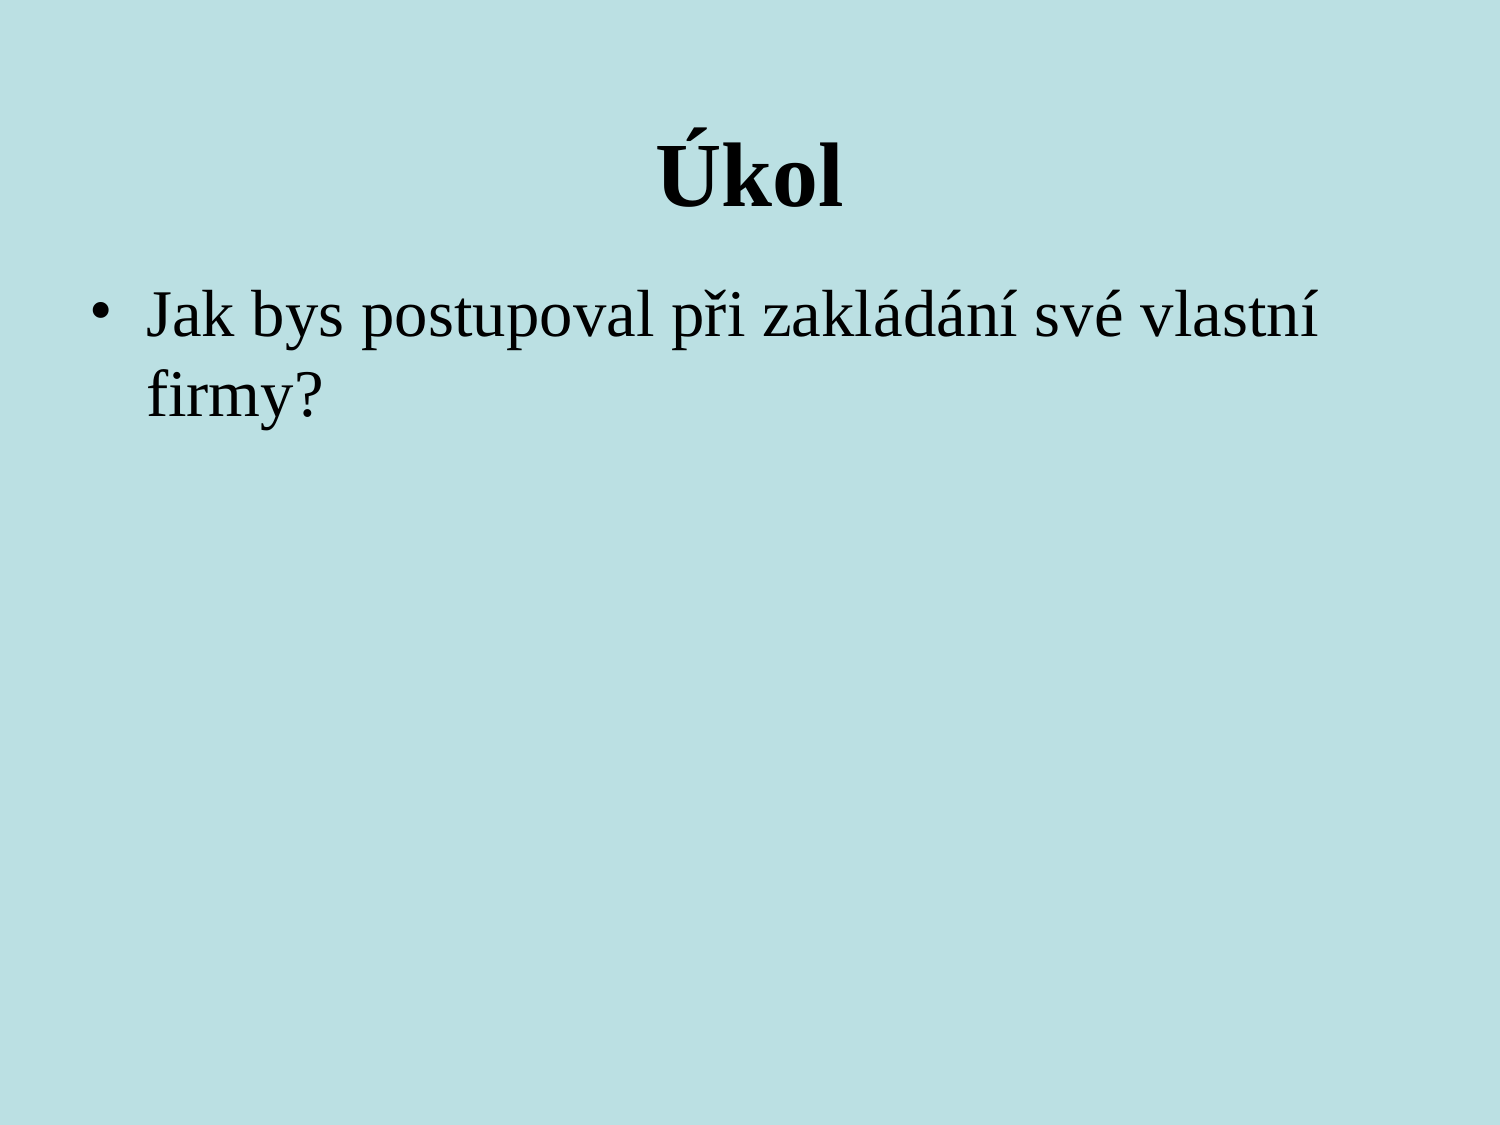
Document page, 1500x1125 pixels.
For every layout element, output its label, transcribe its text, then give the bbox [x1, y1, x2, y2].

title Úkol [75, 44, 1426, 233]
list Jak bys postupoval při zakládání své vlastní firmy? [75, 262, 1426, 1006]
